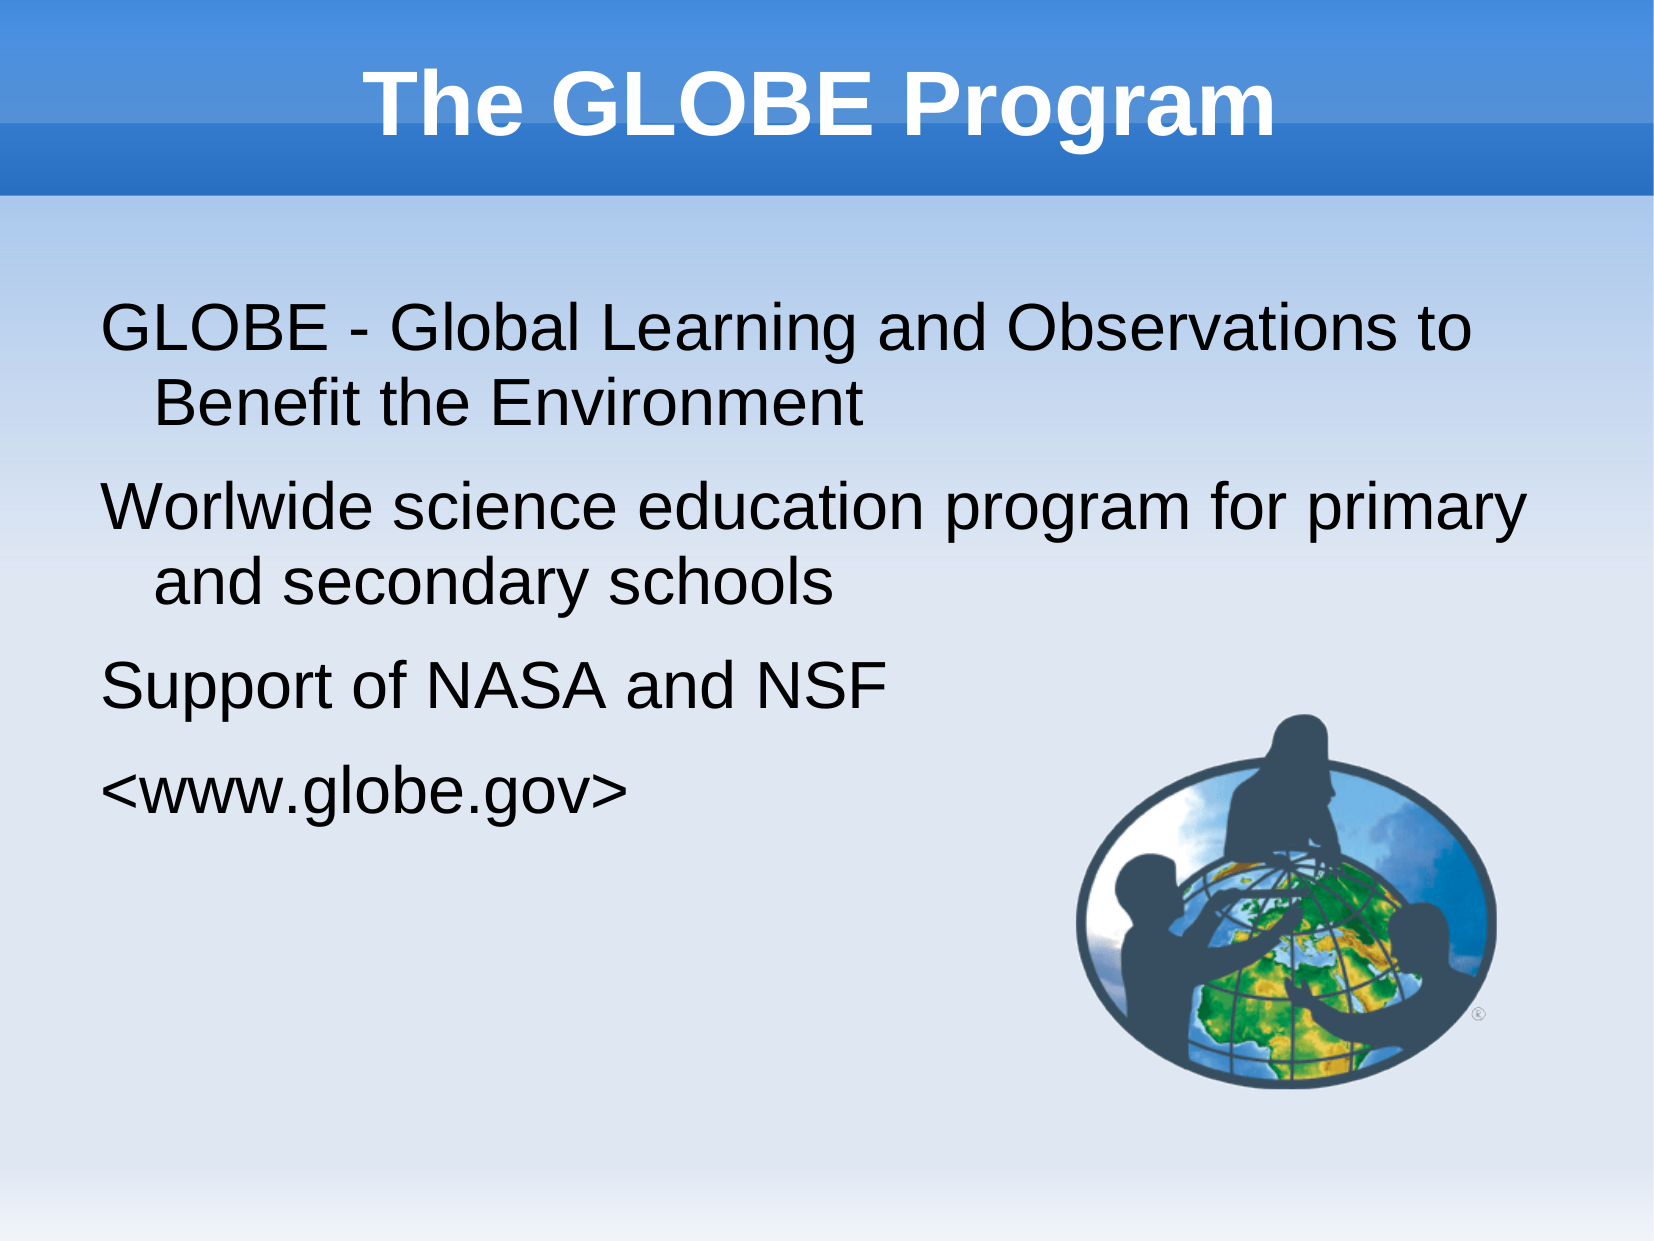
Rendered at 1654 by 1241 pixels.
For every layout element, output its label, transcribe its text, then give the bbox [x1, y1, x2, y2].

picture [0, 0, 1654, 1241]
title The GLOBE Program [76, 0, 1565, 208]
list GLOBE - Global Learning and Observations to Benefit the Environment Worlwide science education program for primary and secondary schools Support of NASA and NSF <www.globe.gov> [82, 290, 1571, 916]
